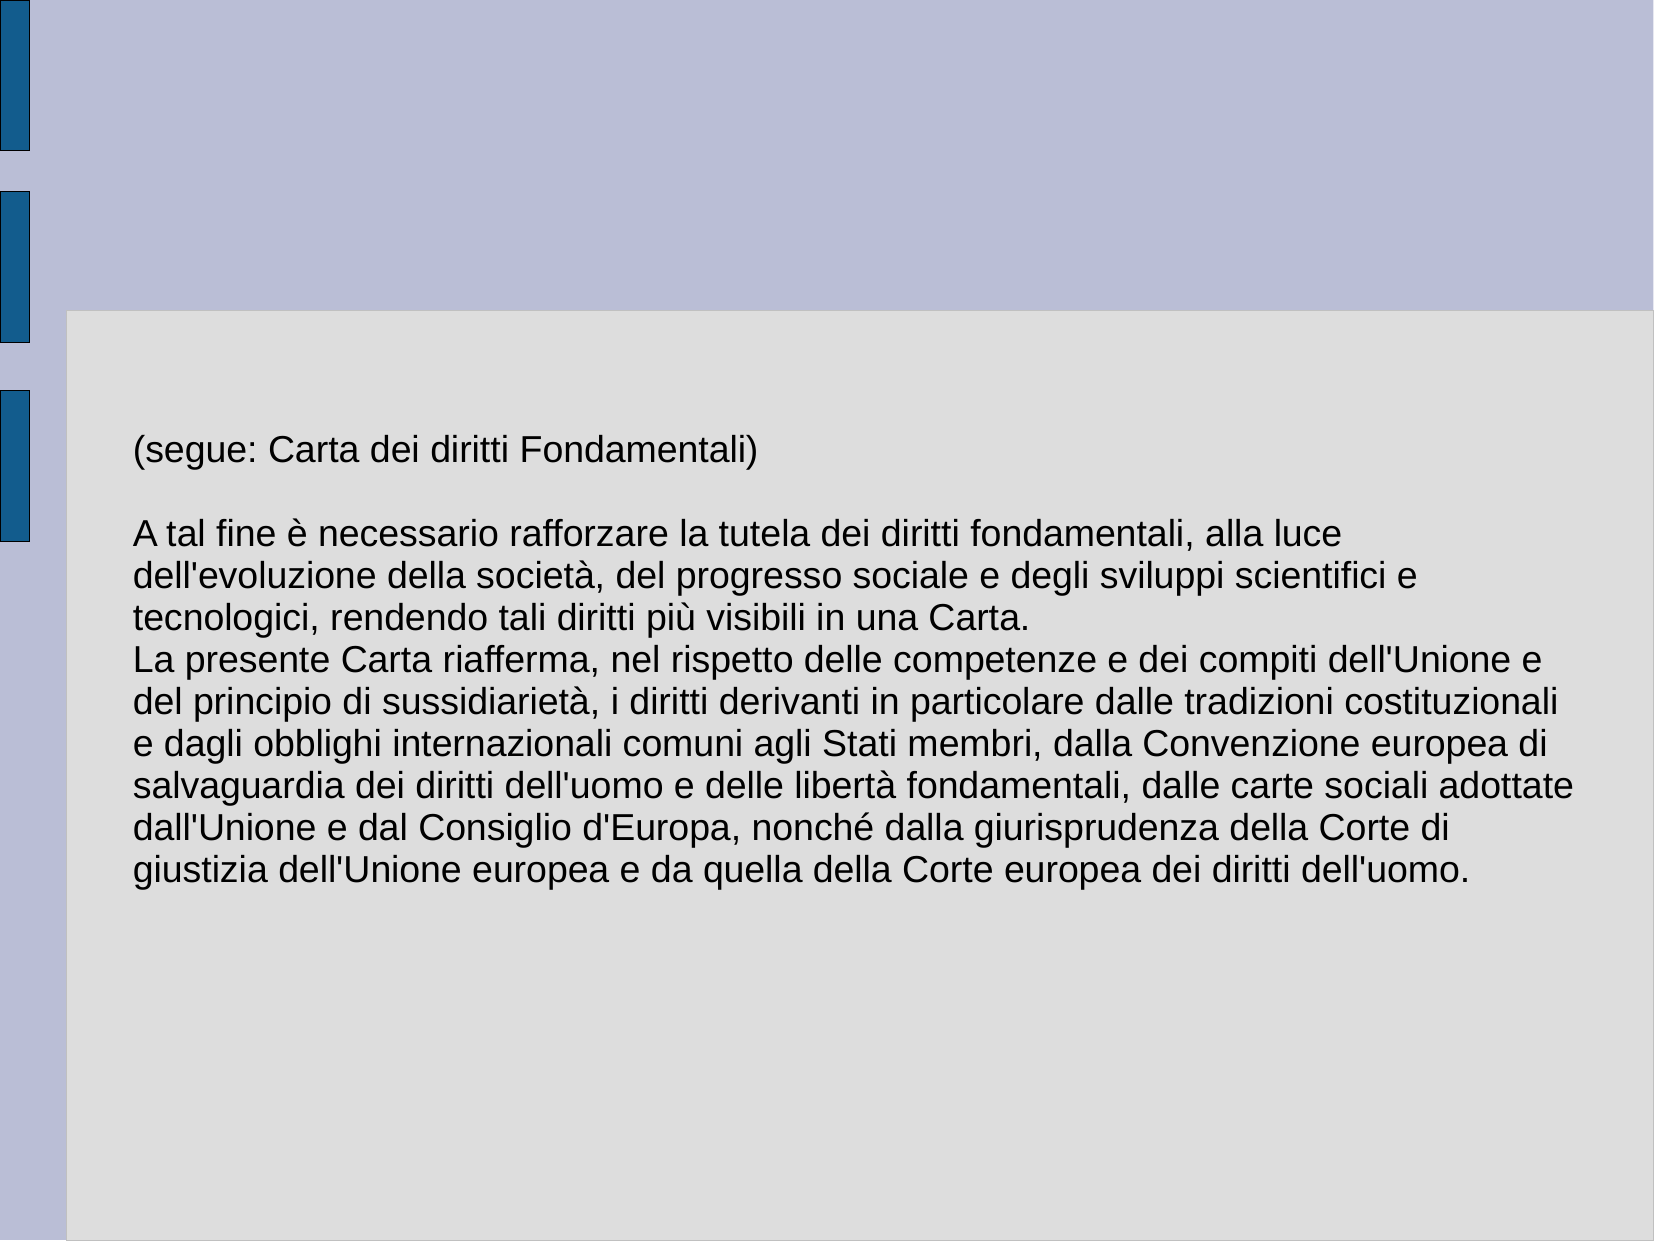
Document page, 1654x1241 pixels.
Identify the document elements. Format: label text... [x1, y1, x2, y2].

text_box (segue: Carta dei diritti Fondamentali) A tal fine è necessario rafforzare la tutela dei diritti fondamentali, alla luce dell'evoluzione della società, del progresso sociale e degli sviluppi scientifici e tecnologici, rendendo tali diritti più visibili in una Carta. La presente Carta riafferma, nel rispetto delle competenze e dei compiti dell'Unione e del principio di sussidiarietà, i diritti derivanti in particolare dalle tradizioni costituzionali e dagli obblighi internazionali comuni agli Stati membri, dalla Convenzione europea di salvaguardia dei diritti dell'uomo e delle libertà fondamentali, dalle carte sociali adottate dall'Unione e dal Consiglio d'Europa, nonché dalla giurisprudenza della Corte di giustizia dell'Unione europea e da quella della Corte europea dei diritti dell'uomo. [118, 421, 1595, 899]
